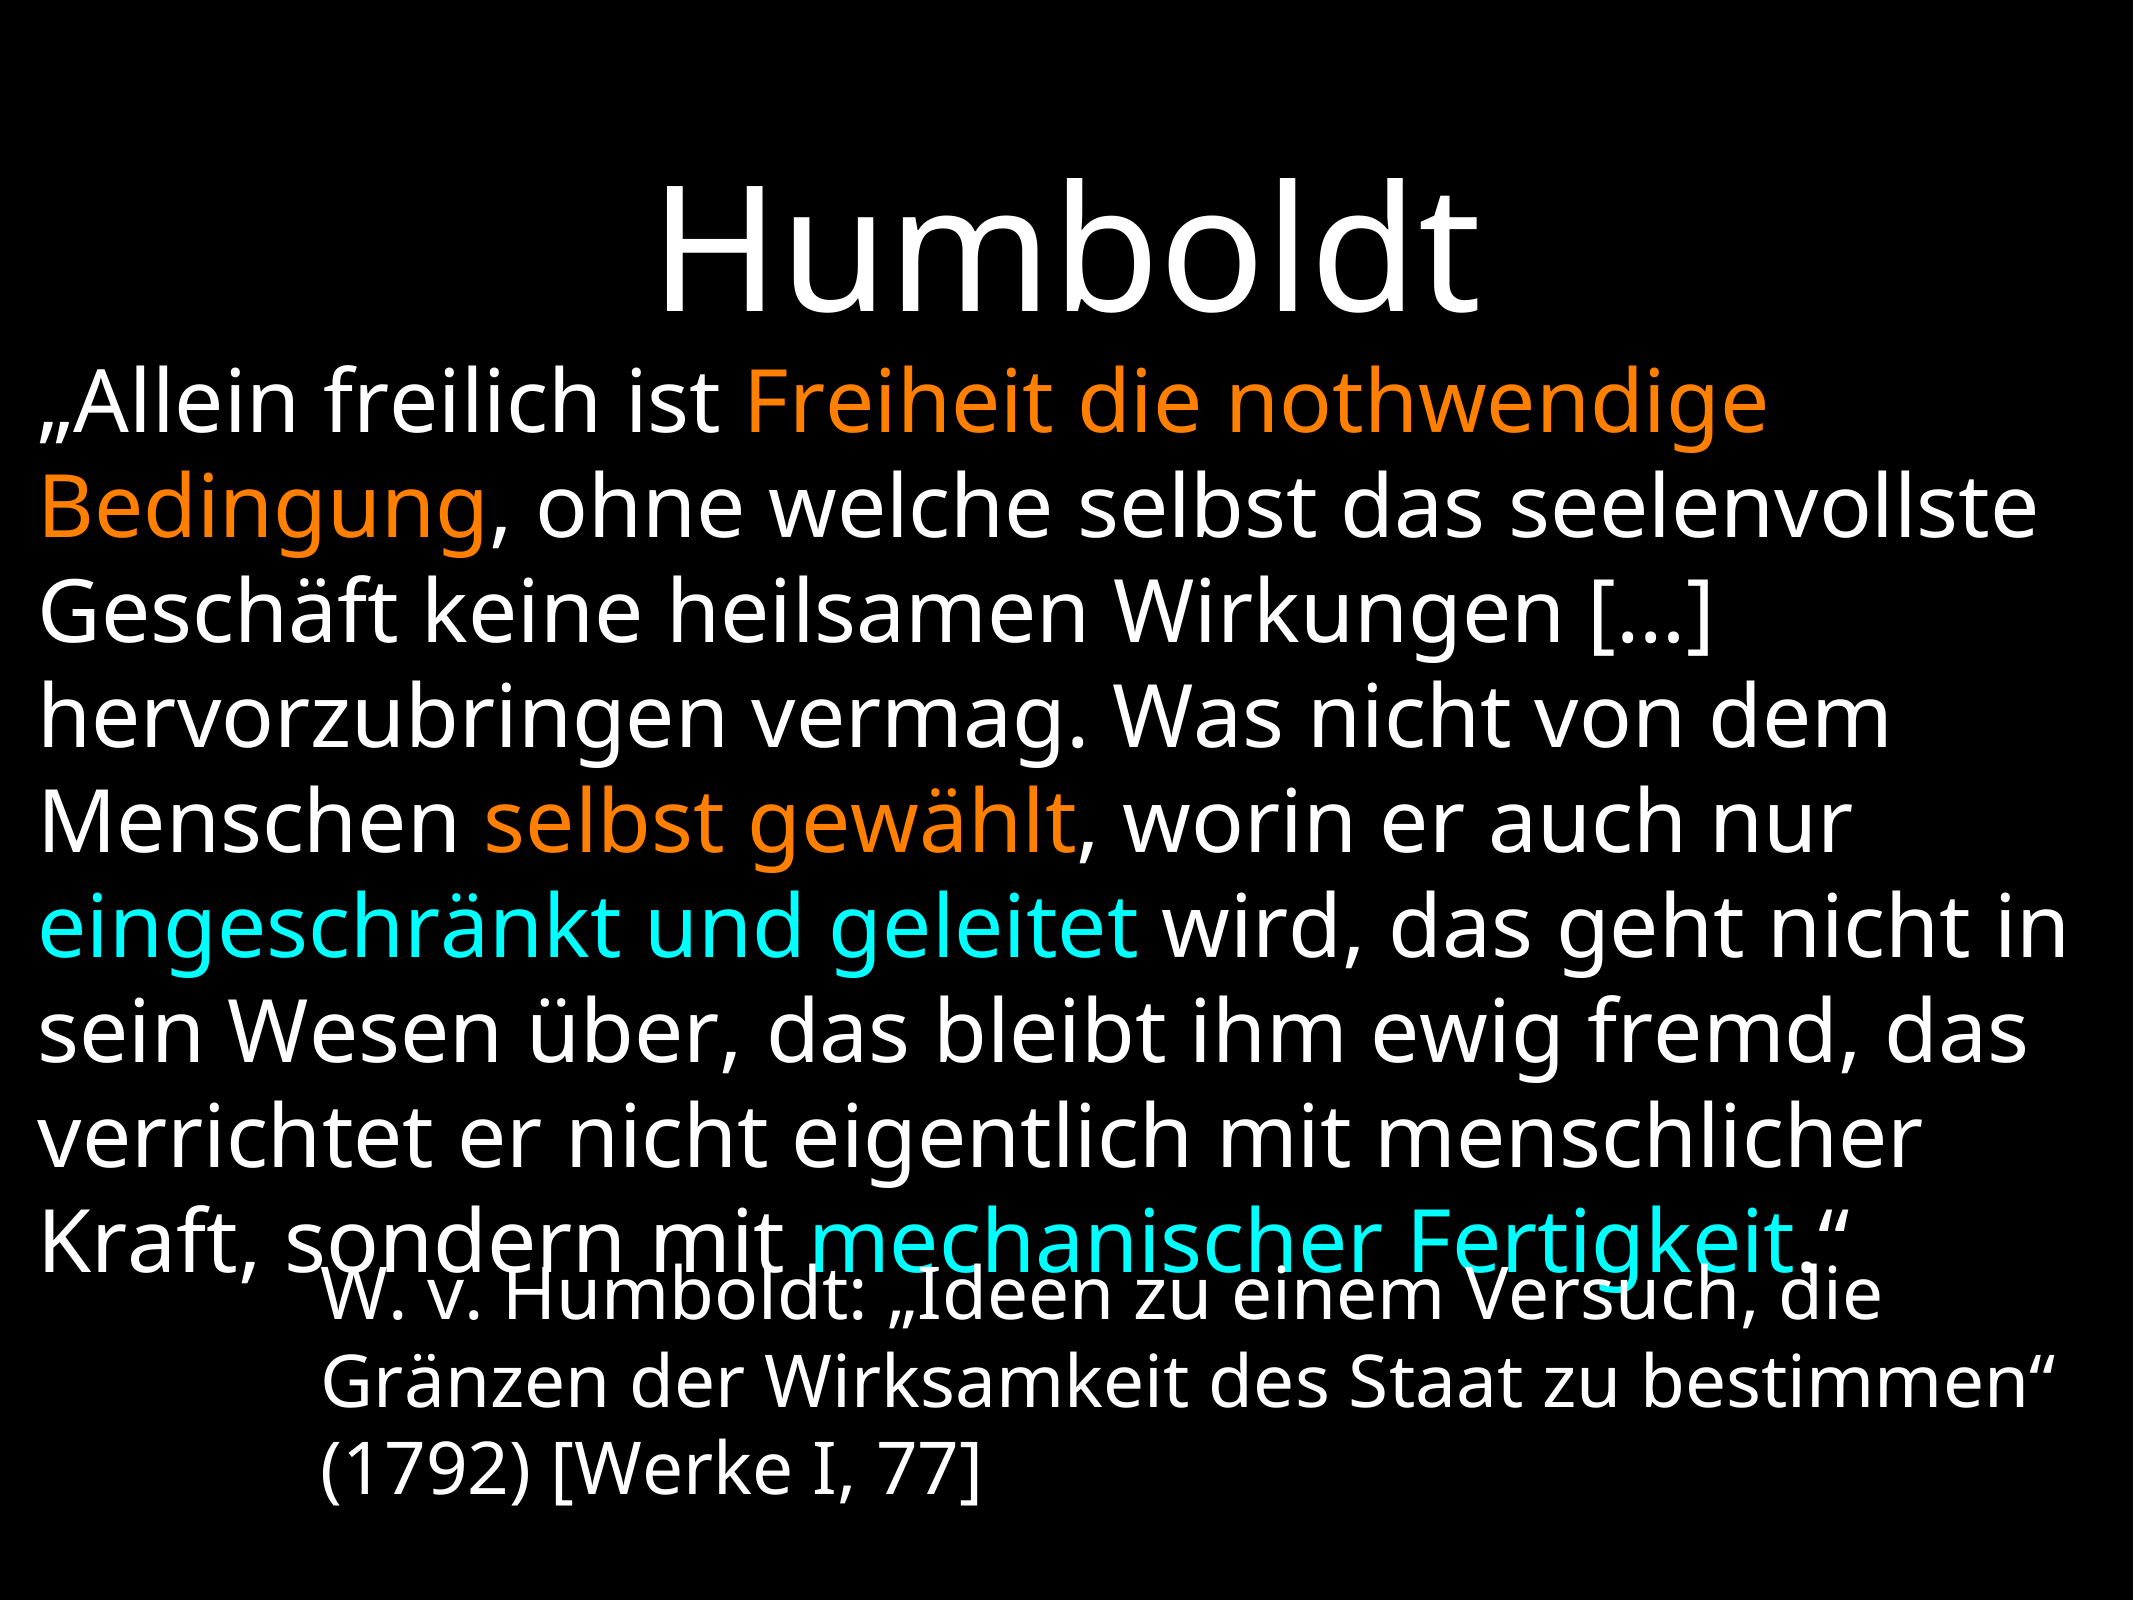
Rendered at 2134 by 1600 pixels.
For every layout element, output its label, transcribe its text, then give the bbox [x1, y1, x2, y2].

title Humboldt [839, 391, 861, 400]
title Humboldt [1293, 391, 1318, 400]
title Humboldt [965, 391, 987, 400]
title Humboldt [403, 391, 425, 400]
title Humboldt [1680, 391, 1704, 400]
title Humboldt [208, 41, 1925, 400]
title Humboldt [1552, 391, 1575, 400]
title Humboldt [1734, 391, 1756, 400]
text_box W. v. Humboldt: „Ideen zu einem Versuch, die Gränzen der Wirksamkeit des Staat zu bestimmen“ (1792) [Werke I, 77] [320, 1286, 2123, 1470]
title Humboldt [913, 391, 936, 400]
title Humboldt [1241, 391, 1264, 400]
title Humboldt [262, 391, 285, 400]
title Humboldt [564, 391, 587, 400]
title Humboldt [1604, 391, 1628, 400]
title Humboldt [1091, 391, 1115, 400]
title Humboldt [1380, 391, 1403, 400]
text_box „Allein freilich ist Freiheit die nothwendige Bedingung, ohne welche selbst das seelenvollste Geschäft keine heilsamen Wirkungen […] hervorzubringen vermag. Was nicht von dem Menschen selbst gewählt, worin er auch nur eingeschränkt und geleitet wird, das geht nicht in sein Wesen über, das bleibt ihm ewig fremd, das verrichtet er nicht eigentlich mit menschlicher Kraft, sondern mit mechanischer Fertigkeit.“ [37, 400, 2094, 1235]
title Humboldt [1167, 391, 1189, 400]
title Humboldt [1500, 391, 1522, 400]
